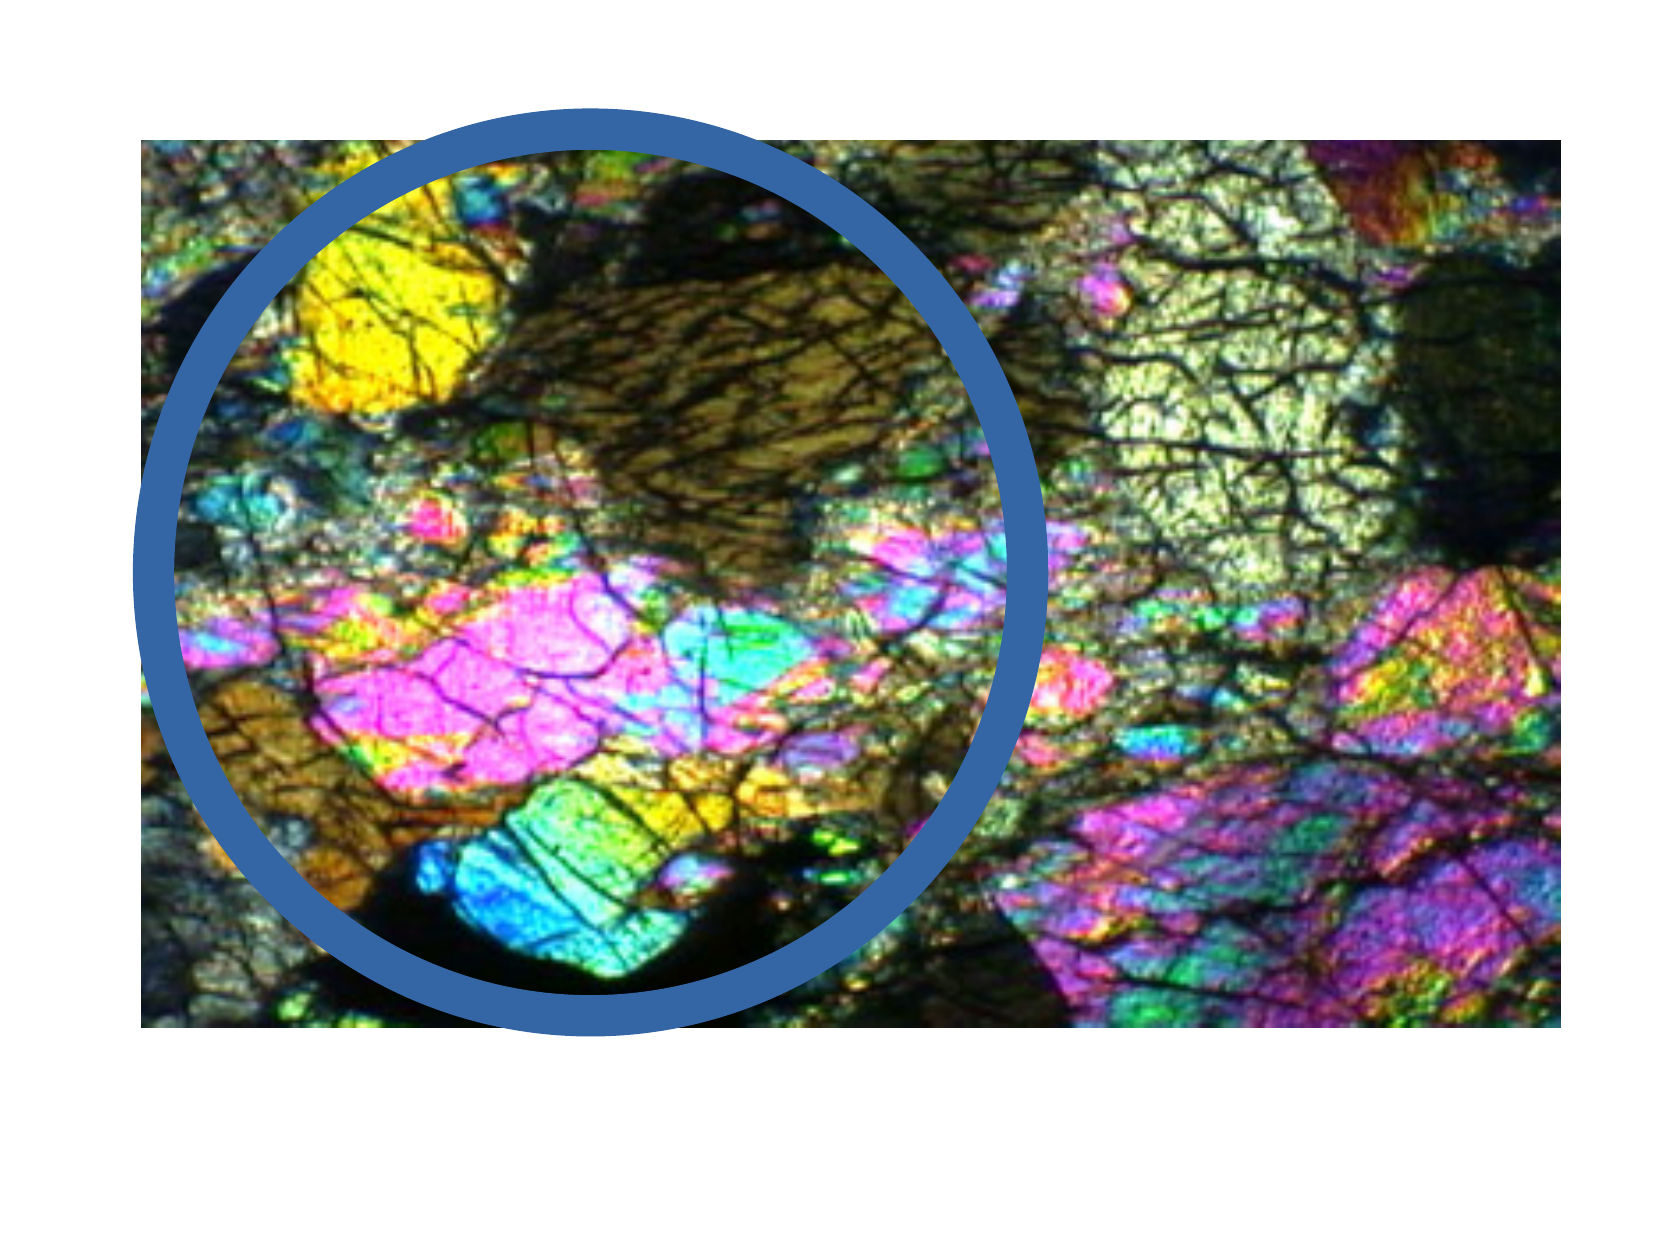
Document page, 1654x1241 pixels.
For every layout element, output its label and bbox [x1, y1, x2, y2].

picture [683, 140, 1561, 1028]
picture [141, 665, 498, 1028]
picture [175, 150, 1006, 995]
picture [141, 140, 422, 480]
